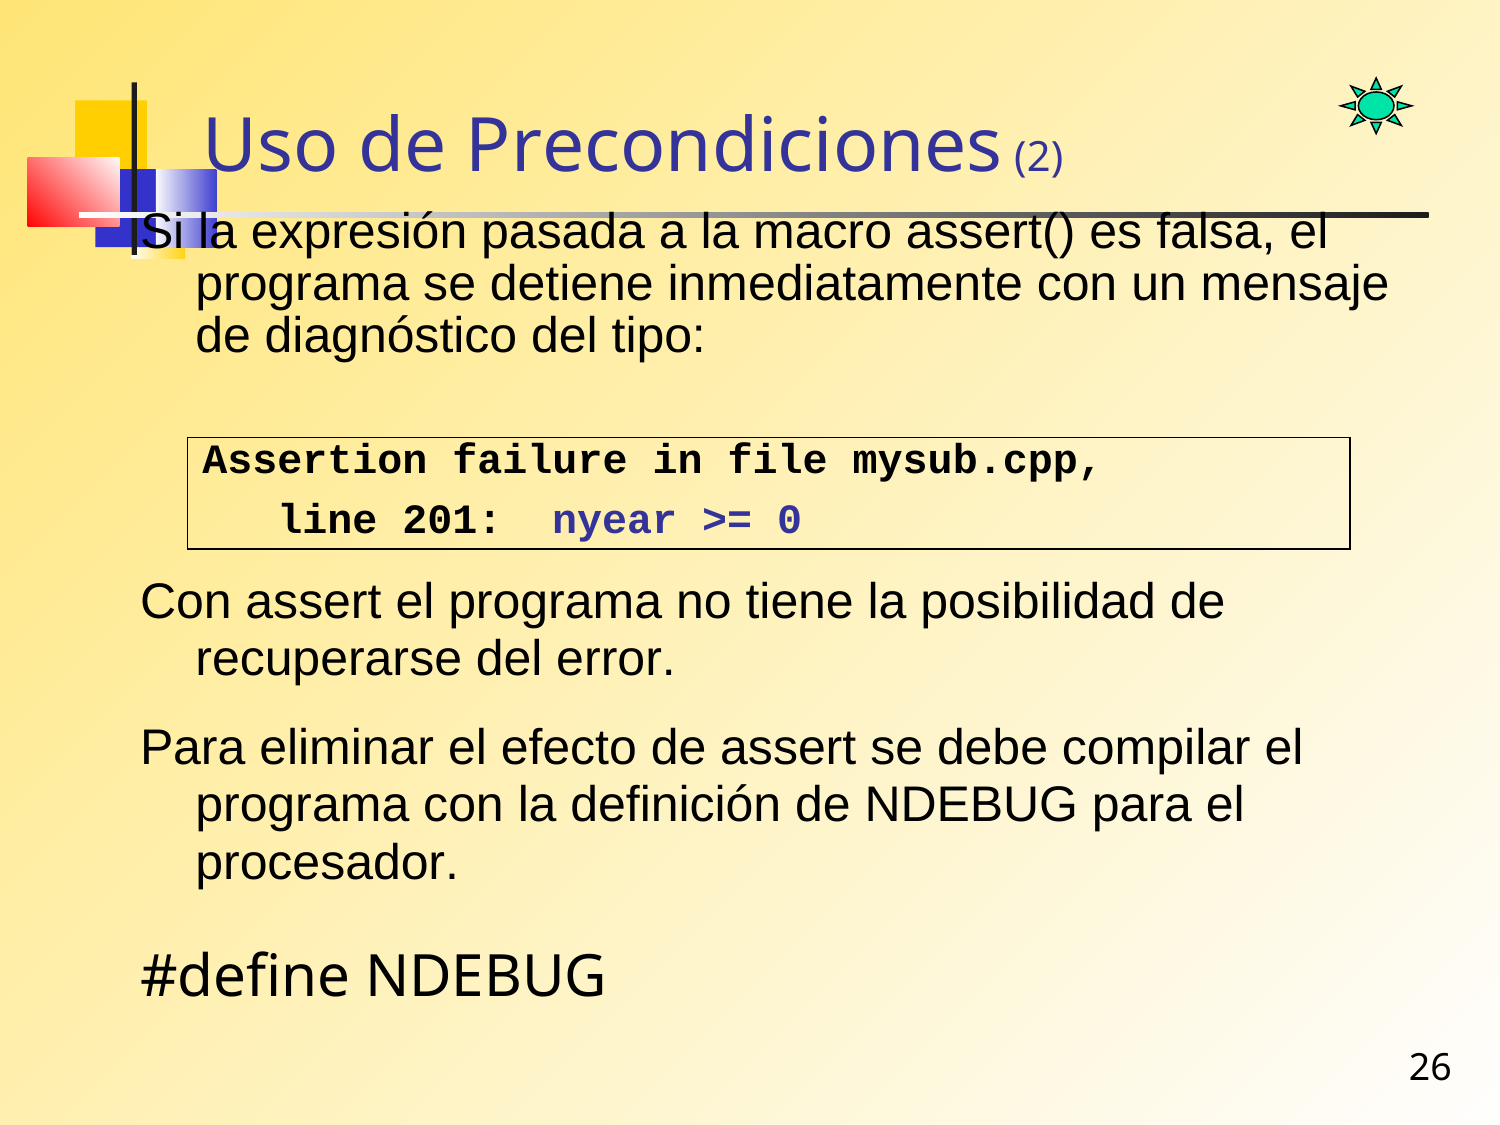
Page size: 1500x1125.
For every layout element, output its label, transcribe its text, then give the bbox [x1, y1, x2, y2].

list Si la expresión pasada a la macro assert() es falsa, el programa se detiene inmediatamente con un mensaje de diagnóstico del tipo: Con assert el programa no tiene la posibilidad de recuperarse del error. Para eliminar el efecto de assert se debe compilar el programa con la definición de NDEBUG para el procesador. #define NDEBUG [125, 199, 1450, 1062]
title Uso de Precondiciones (2)‏ [187, 37, 1466, 201]
